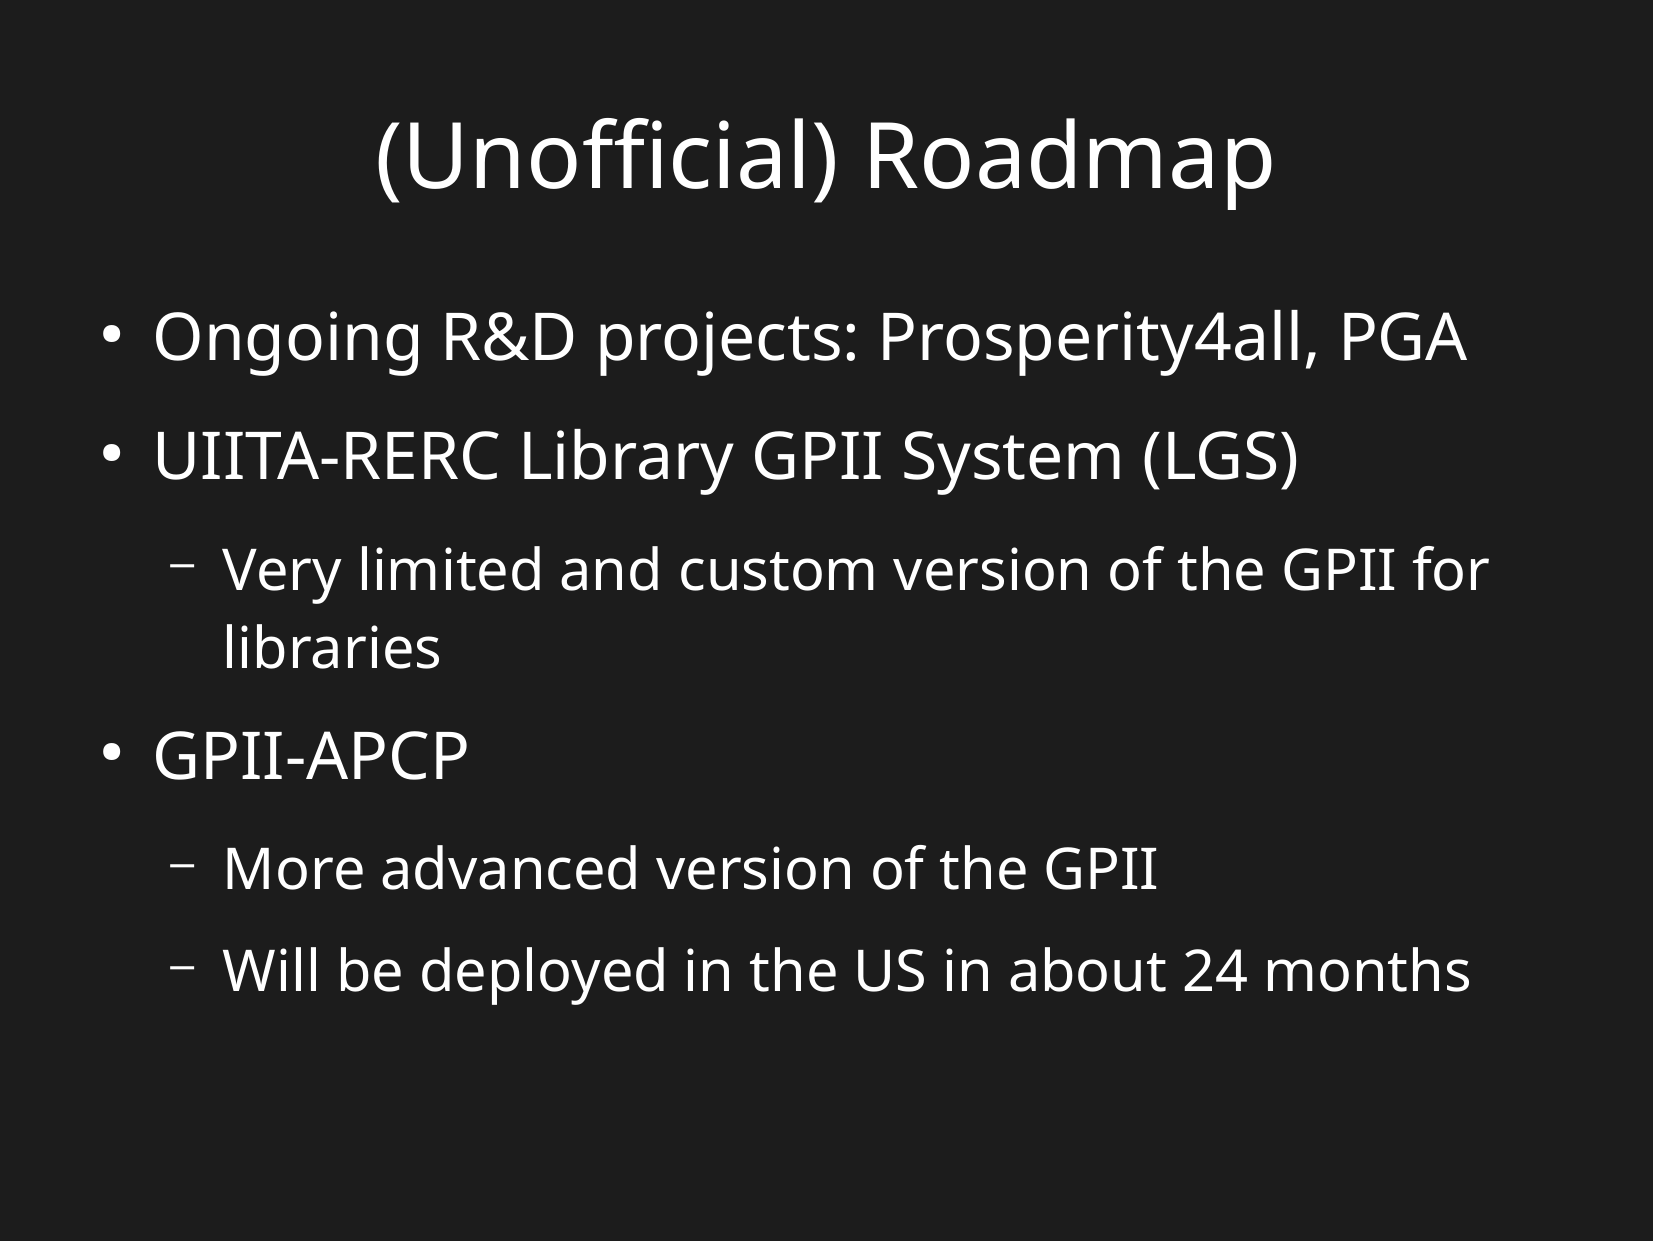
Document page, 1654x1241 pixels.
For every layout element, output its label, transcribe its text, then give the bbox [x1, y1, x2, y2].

list Ongoing R&D projects: Prosperity4all, PGA UIITA-RERC Library GPII System (LGS) Very limited and custom version of the GPII for libraries GPII-APCP More advanced version of the GPII Will be deployed in the US in about 24 months [82, 290, 1571, 1010]
title (Unofficial) Roadmap [82, 49, 1571, 257]
